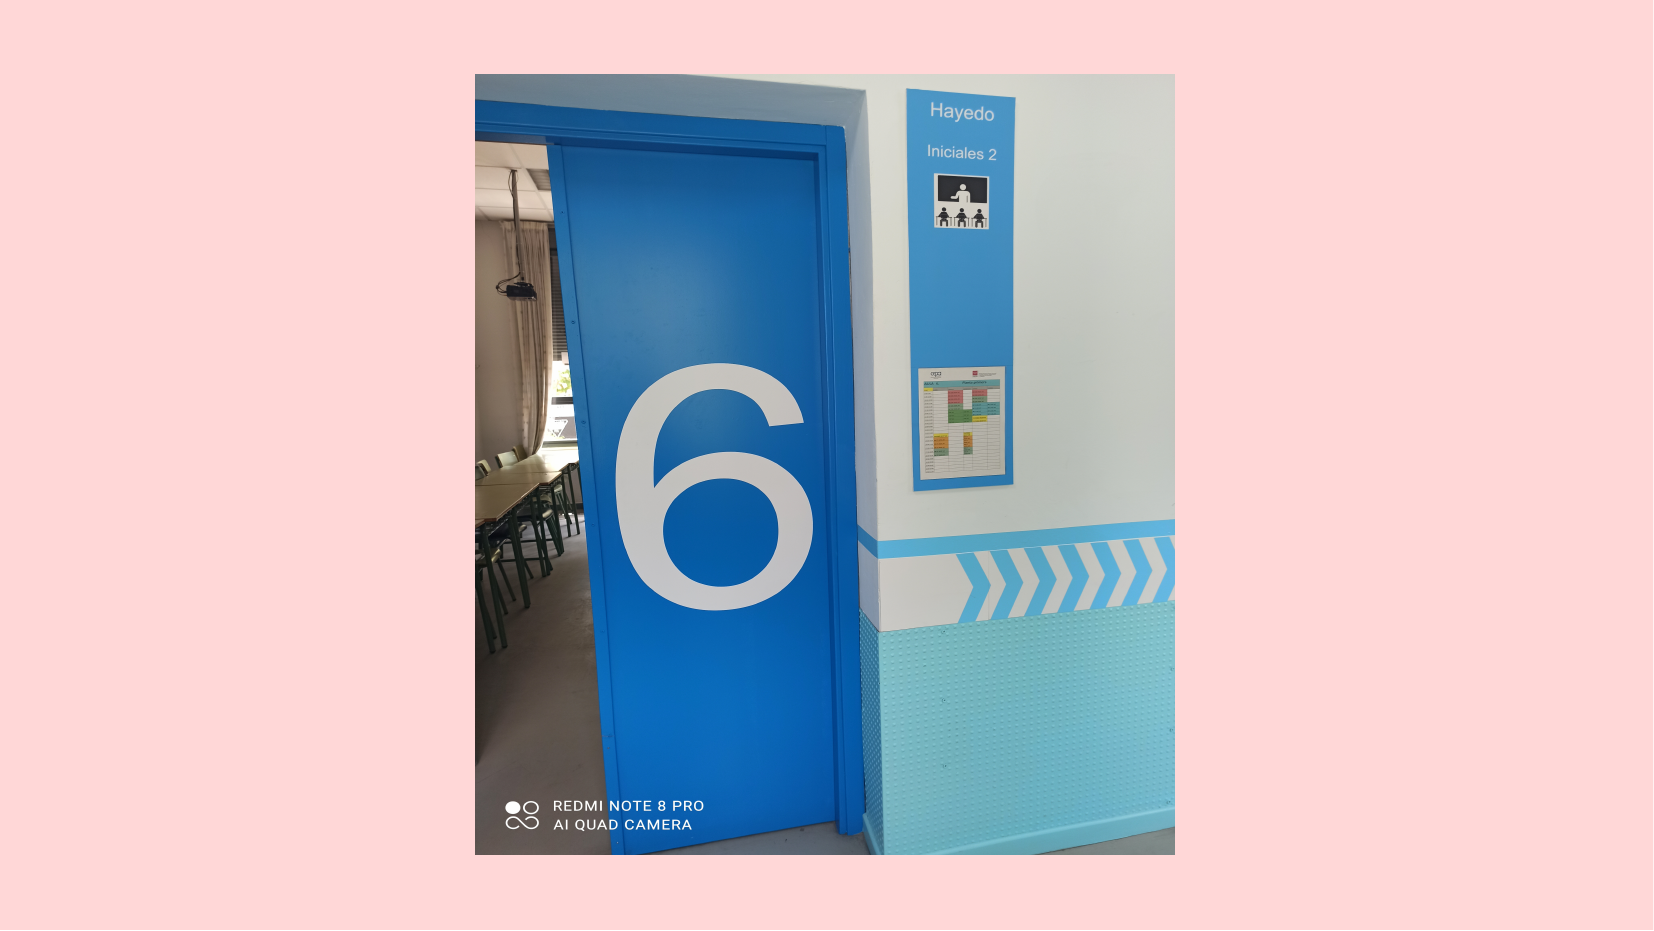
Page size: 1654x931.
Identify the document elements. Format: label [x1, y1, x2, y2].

picture [475, 74, 1175, 856]
